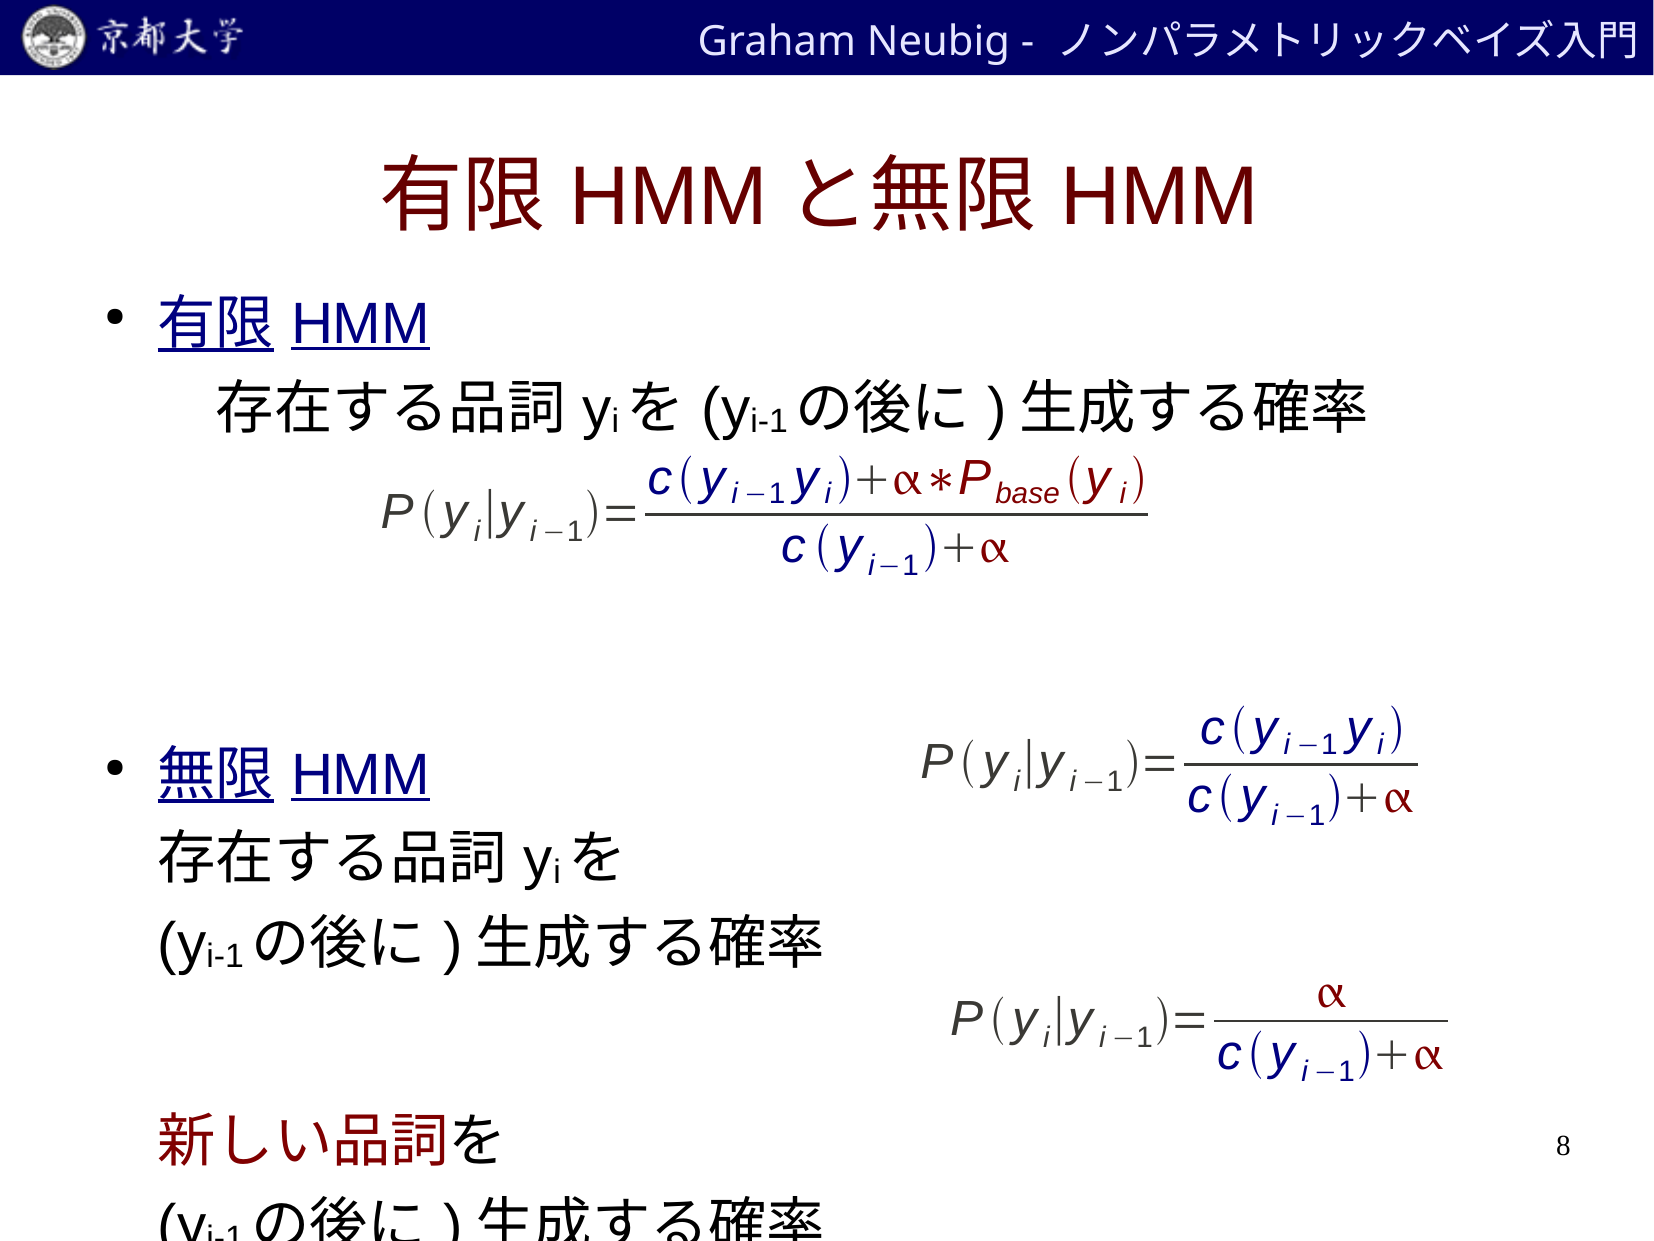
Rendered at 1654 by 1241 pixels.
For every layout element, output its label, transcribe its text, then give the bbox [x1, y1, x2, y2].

title 有限HMMと無限HMM [75, 100, 1564, 277]
list 有限HMM 存在する品詞yiを(yi-1の後に)生成する確率 無限HMM 存在する品詞yiを (yi-1の後に)生成する確率 新しい品詞を (yi-1の後に)生成する確率 [86, 276, 1576, 1117]
chart [907, 698, 1433, 833]
chart [368, 448, 1163, 583]
chart [937, 961, 1463, 1088]
picture [0, 0, 247, 70]
